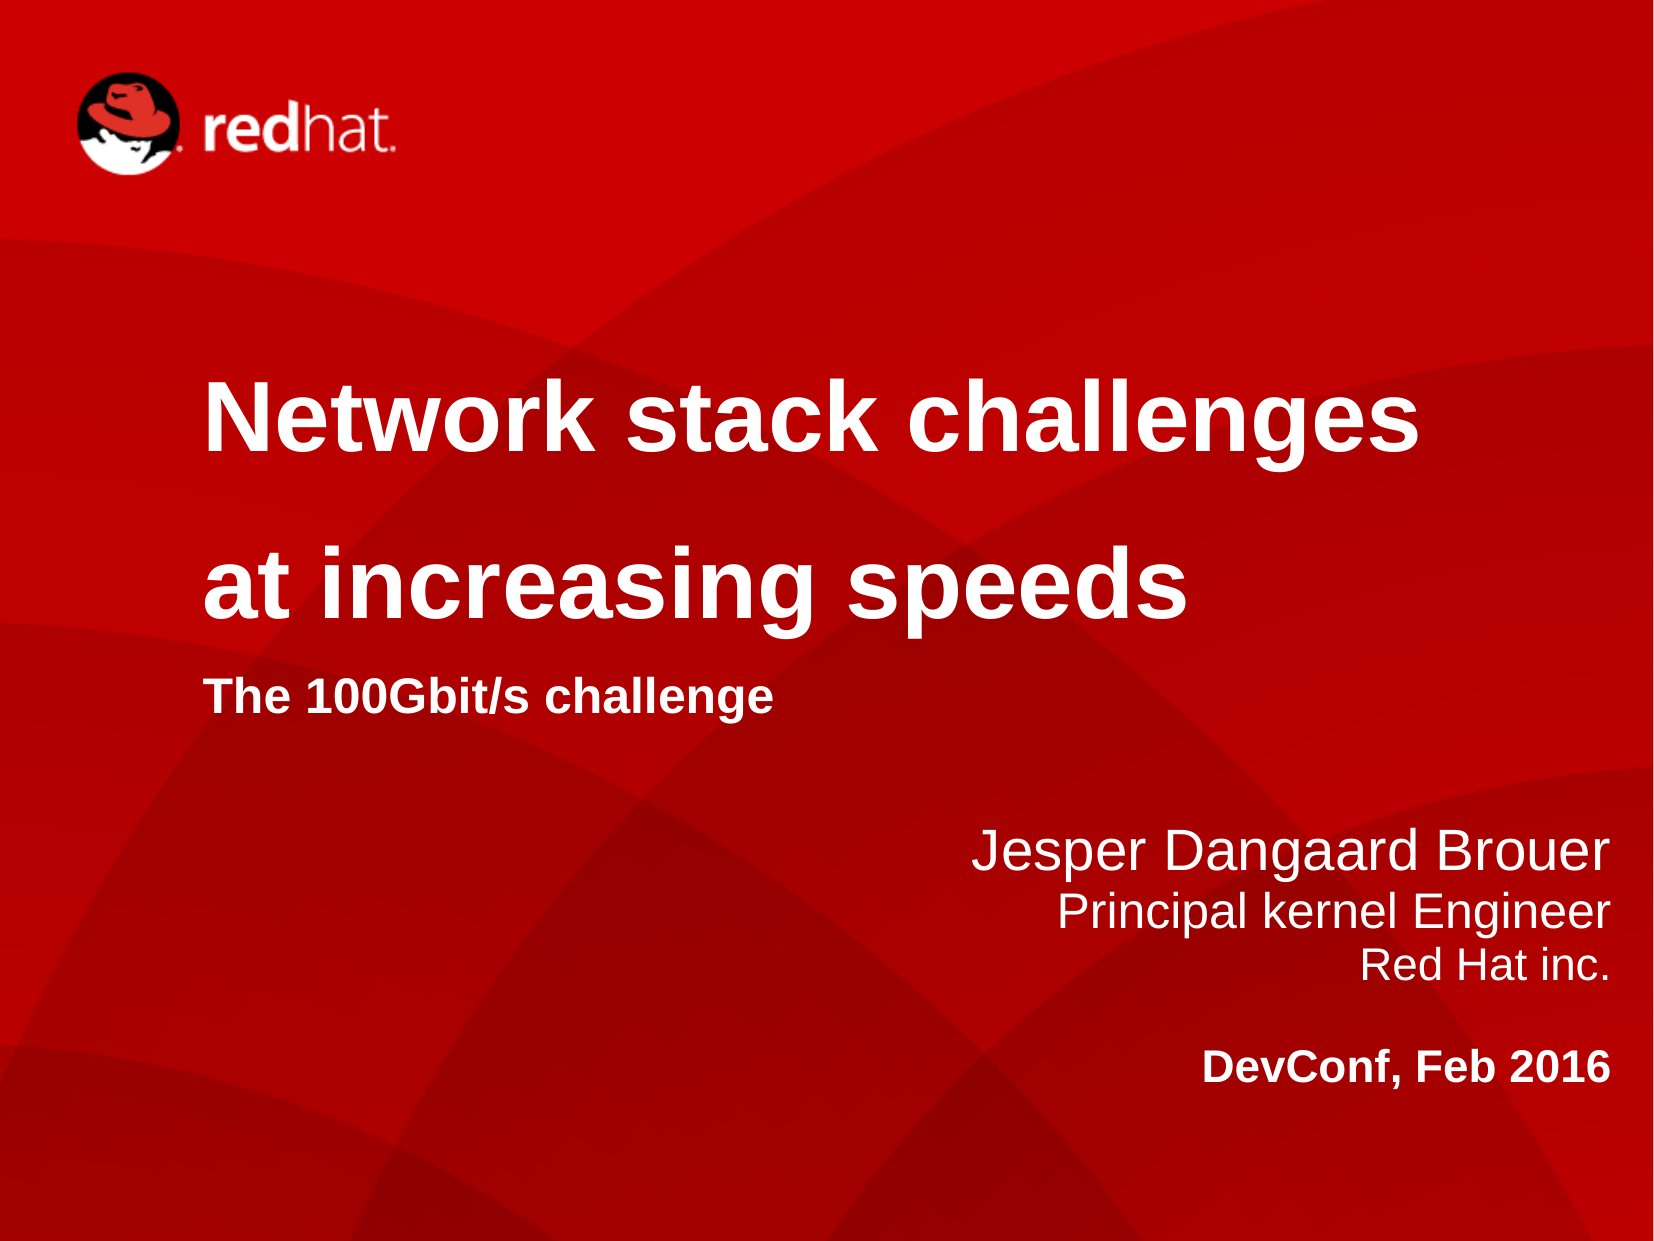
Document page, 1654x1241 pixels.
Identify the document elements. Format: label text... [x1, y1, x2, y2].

text_box Jesper Dangaard Brouer Principal kernel Engineer Red Hat inc. DevConf, Feb 2016 [149, 749, 1627, 1217]
picture [0, 0, 1654, 1241]
text_box Network stack challenges at increasing speeds The 100Gbit/s challenge [187, 297, 1463, 749]
